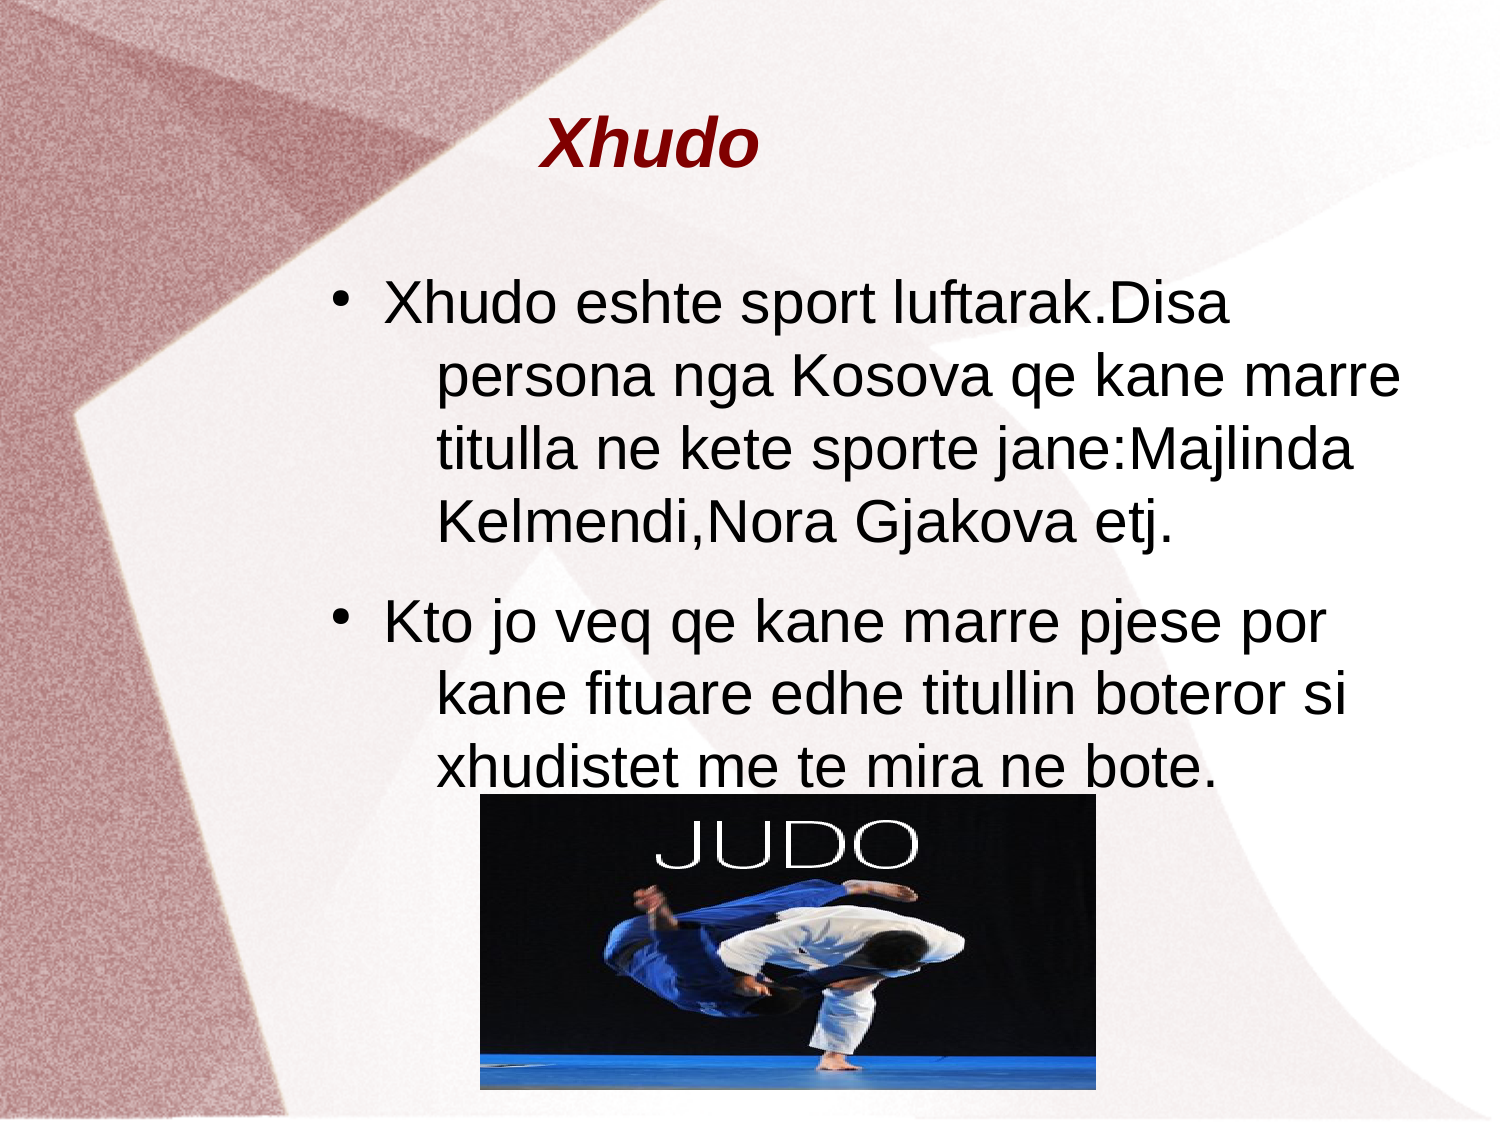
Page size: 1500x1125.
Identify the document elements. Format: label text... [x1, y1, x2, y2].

title Xhudo [541, 44, 1458, 233]
picture [480, 795, 1096, 1091]
list Xhudo eshte sport luftarak.Disa persona nga Kosova qe kane marre titulla ne kete sporte jane:Majlinda Kelmendi,Nora Gjakova etj. Kto jo veq qe kane marre pjese por kane fituare edhe titullin boteror si xhudistet me te mira ne bote. [294, 263, 1452, 815]
